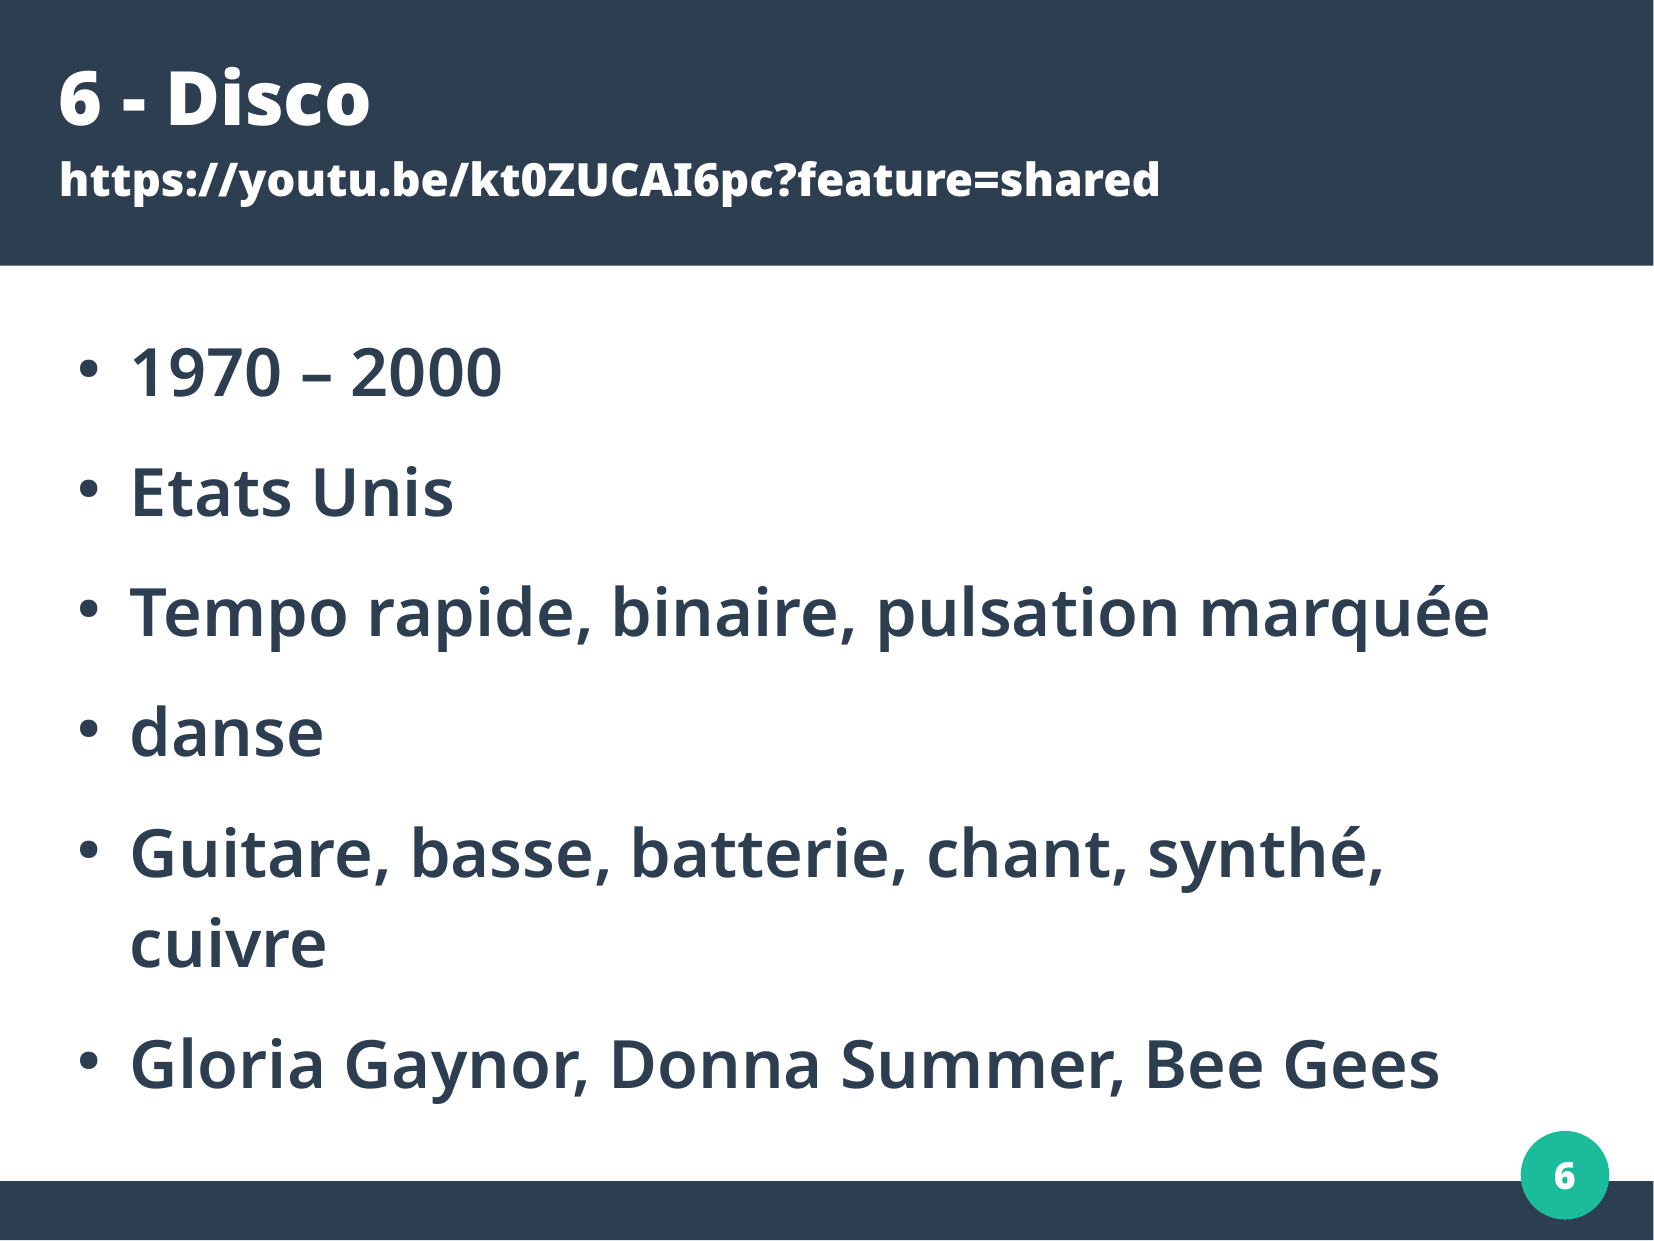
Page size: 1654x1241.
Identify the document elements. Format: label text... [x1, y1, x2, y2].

title 6 - Disco https://youtu.be/kt0ZUCAI6pc?feature=shared [59, 49, 1595, 207]
list 1970 – 2000 Etats Unis Tempo rapide, binaire, pulsation marquée danse Guitare, basse, batterie, chant, synthé, cuivre Gloria Gaynor, Donna Summer, Bee Gees [59, 324, 1595, 1152]
